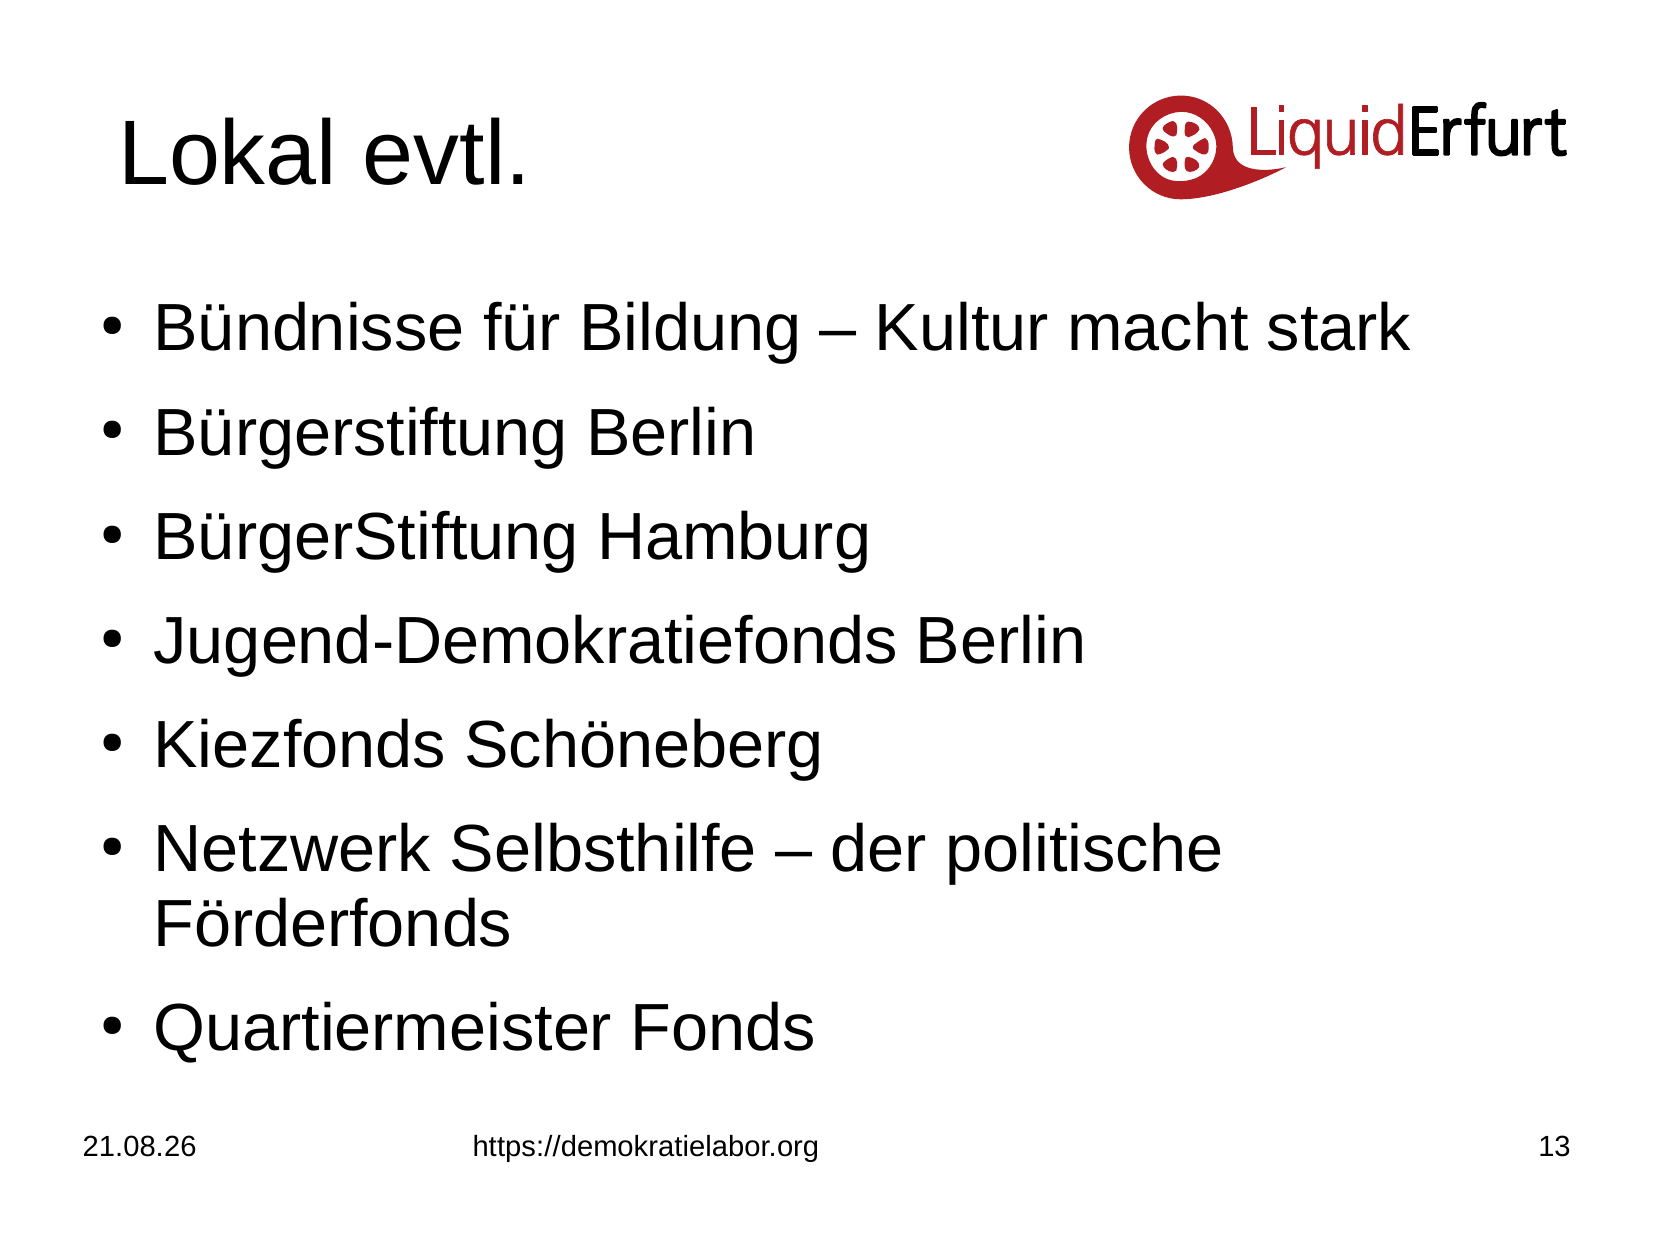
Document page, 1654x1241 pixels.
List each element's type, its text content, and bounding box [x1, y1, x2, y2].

title Lokal evtl. [82, 49, 1571, 257]
list Bündnisse für Bildung – Kultur macht stark Bürgerstiftung Berlin BürgerStiftung Hamburg Jugend-Demokratiefonds Berlin Kiezfonds Schöneberg Netzwerk Selbsthilfe – der politische Förderfonds Quartiermeister Fonds [82, 290, 1571, 1066]
